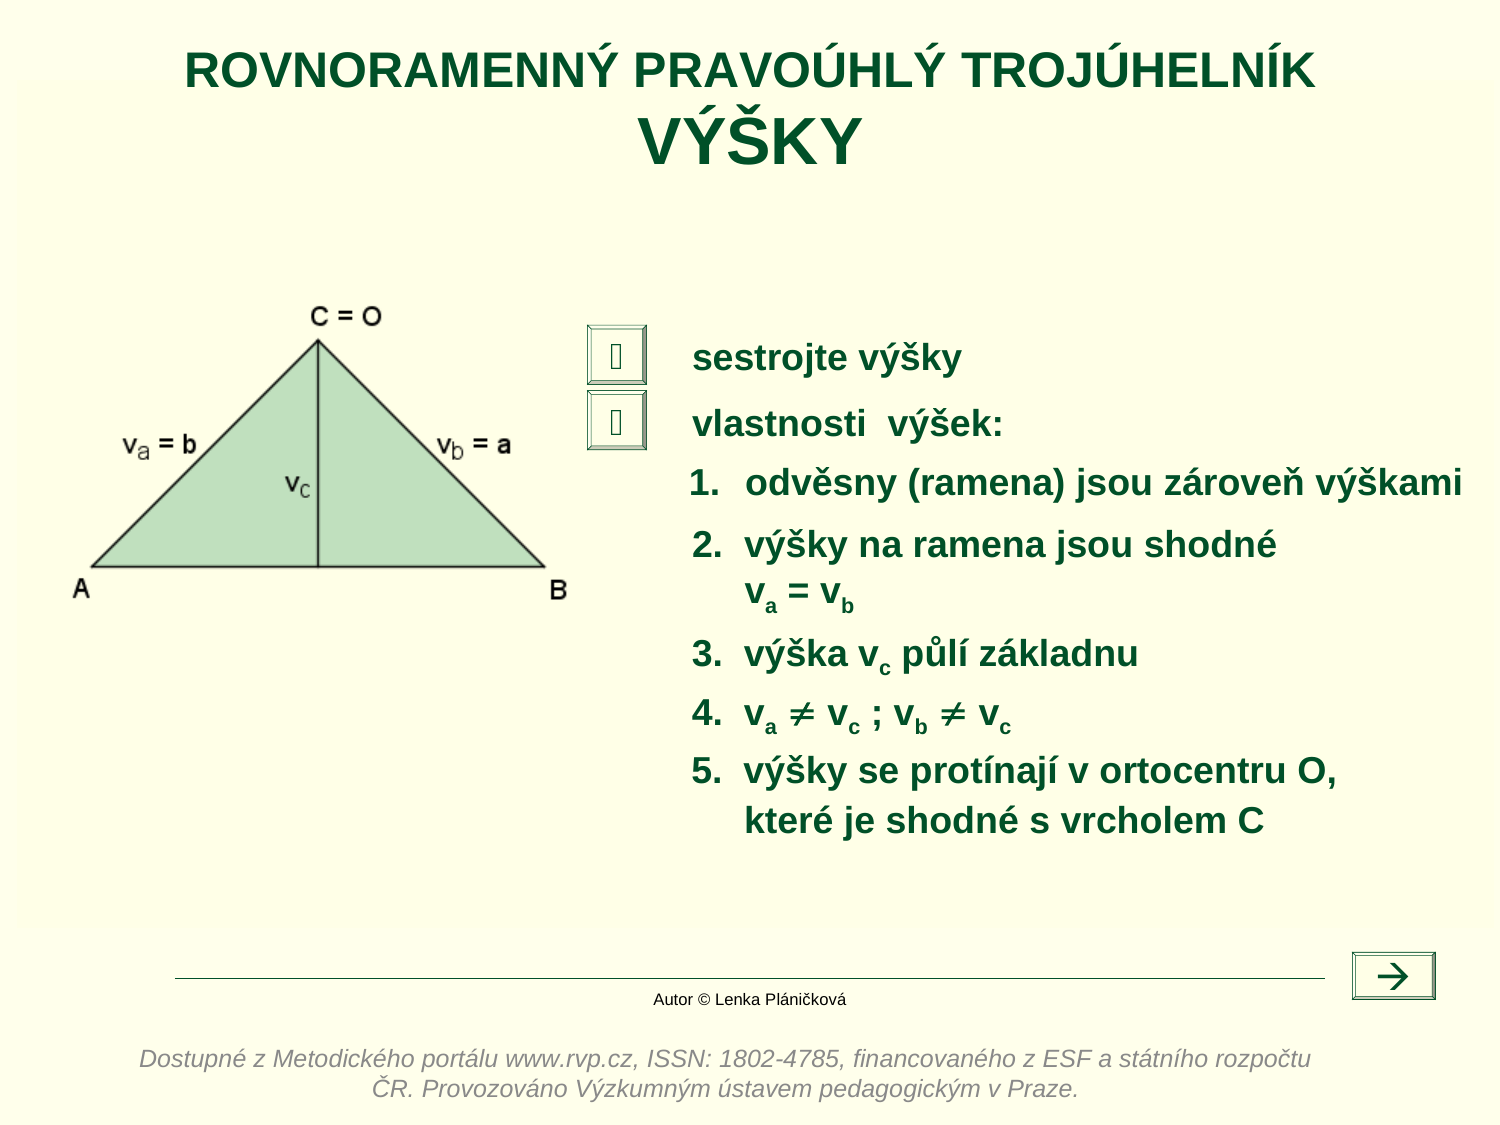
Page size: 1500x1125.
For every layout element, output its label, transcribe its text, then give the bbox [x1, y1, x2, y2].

text_box  [592, 329, 642, 380]
text_box 4. va  vc ; vb  vc [677, 679, 1359, 738]
text_box  [592, 395, 642, 445]
text_box které je shodné s vrcholem C [676, 788, 1394, 843]
text_box sestrojte výšky [677, 325, 997, 386]
text_box  [1356, 956, 1432, 996]
text_box 5. výšky se protínají v ortocentru O, [676, 738, 1369, 788]
text_box va = vb [677, 558, 1313, 621]
text_box 2. výšky na ramena jsou shodné [677, 512, 1369, 576]
text_box Dostupné z Metodického portálu www.rvp.cz, ISSN: 1802-4785, financovaného z ESF a státního rozpočtu ČR. Provozováno Výzkumným ústavem pedagogickým v Praze. [105, 1042, 1348, 1103]
text_box Autor © Lenka Pláničková [171, 981, 1329, 1017]
text_box odvěsny (ramena) jsou zároveň výškami [674, 449, 1500, 511]
text_box ROVNORAMENNÝ PRAVOÚHLÝ TROJÚHELNÍK VÝŠKY [22, 31, 1479, 185]
text_box 3. výška vc půlí základnu [677, 621, 1346, 685]
text_box vlastnosti výšek: [677, 390, 1100, 448]
picture [17, 80, 1494, 928]
